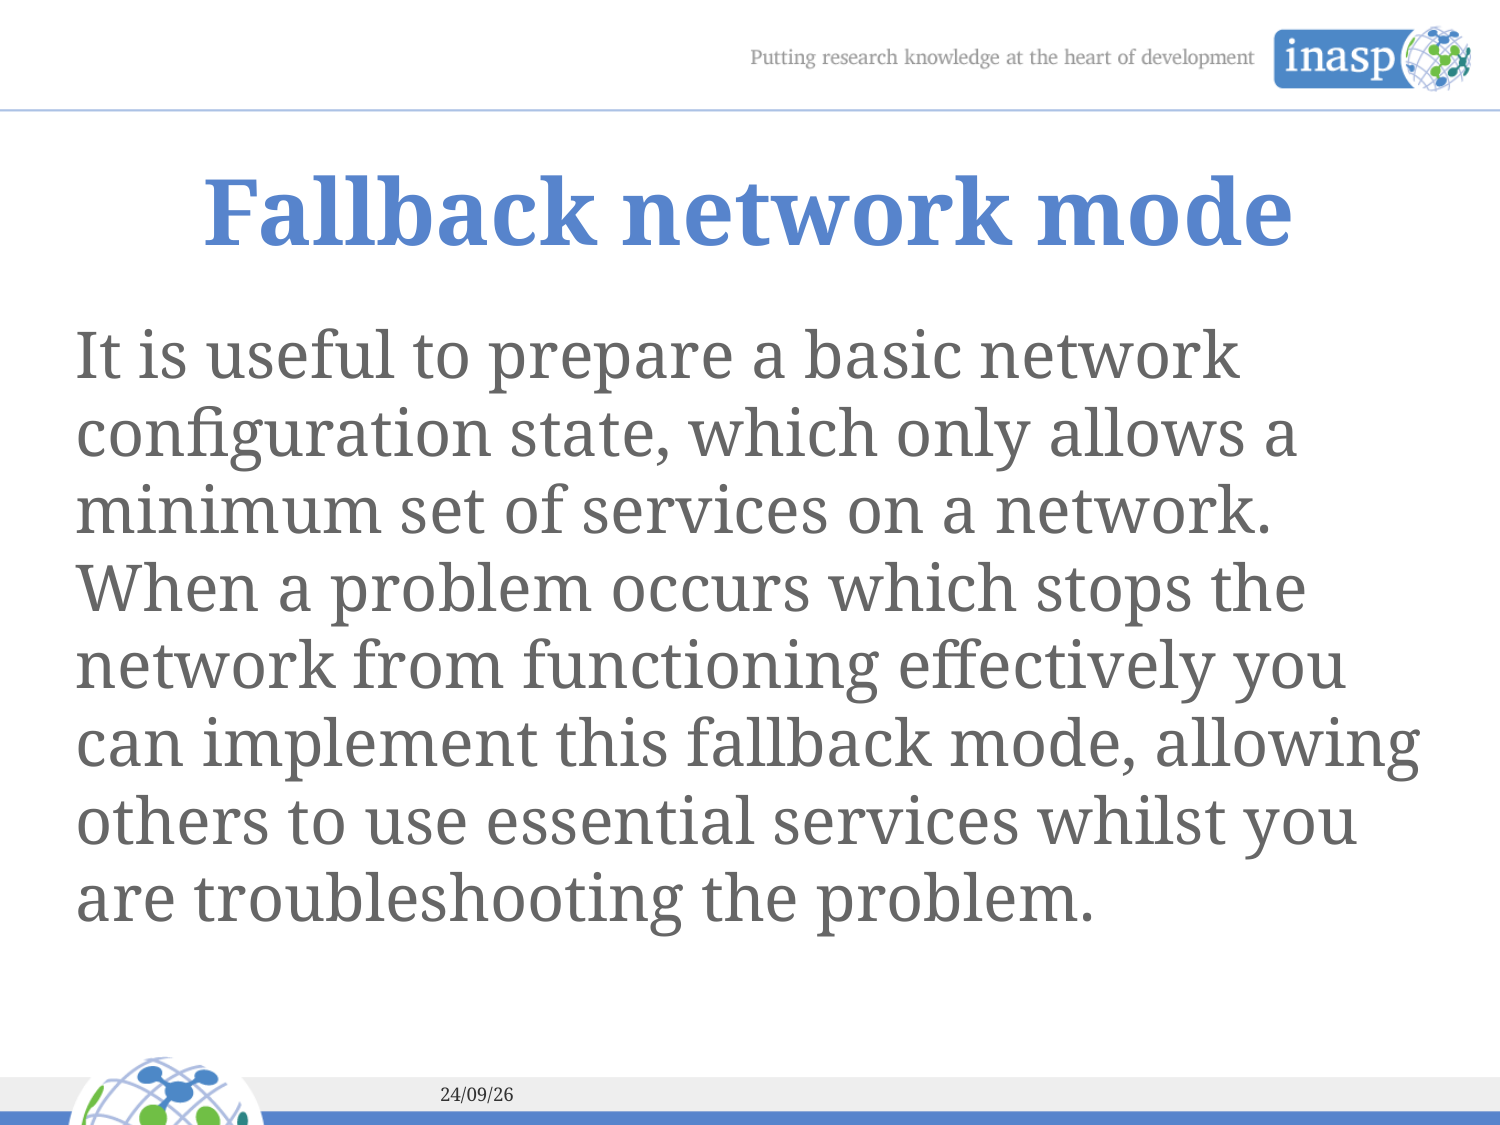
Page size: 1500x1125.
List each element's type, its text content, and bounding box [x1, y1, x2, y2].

list It is useful to prepare a basic network configuration state, which only allows a minimum set of services on a network. When a problem occurs which stops the network from functioning effectively you can implement this fallback mode, allowing others to use essential services whilst you are troubleshooting the problem. [75, 313, 1426, 967]
title Fallback network mode [75, 129, 1426, 313]
picture [0, 0, 1500, 1125]
